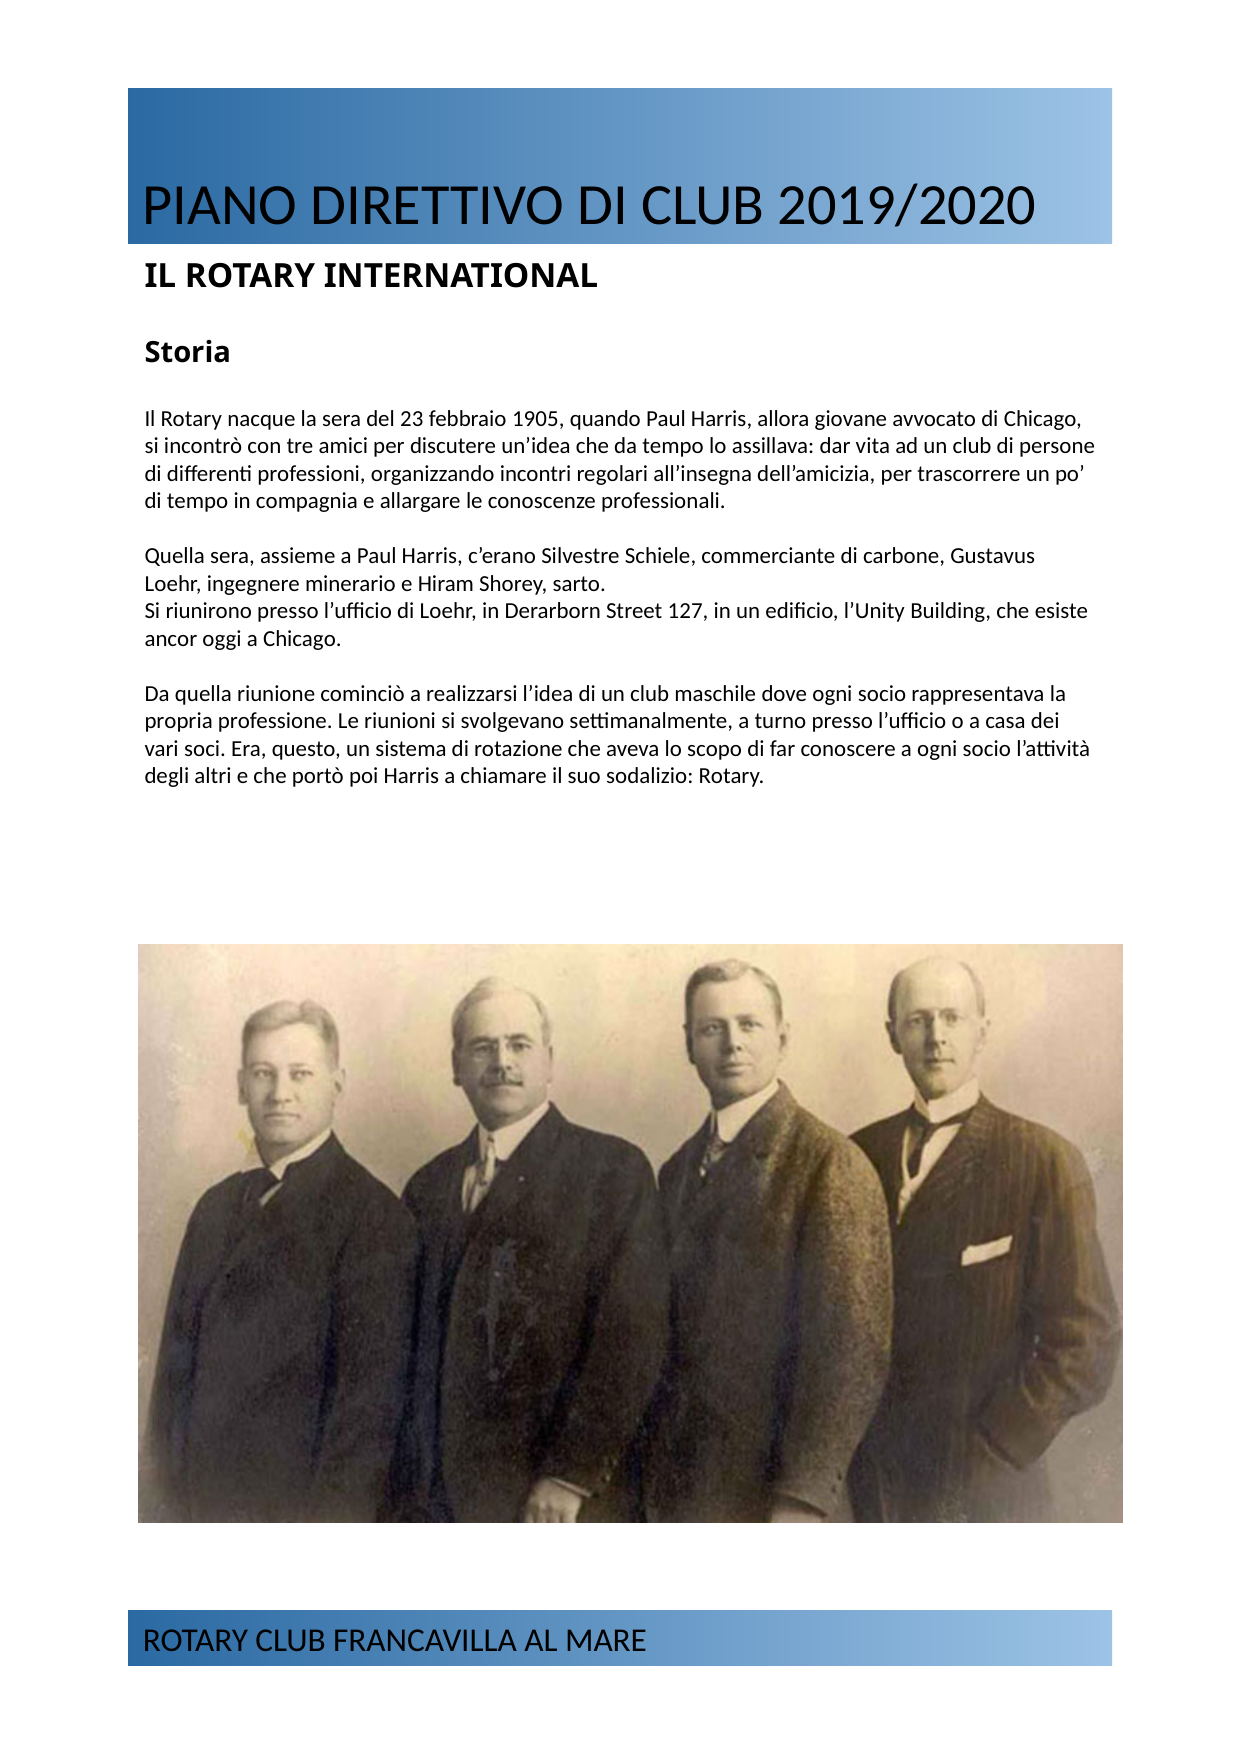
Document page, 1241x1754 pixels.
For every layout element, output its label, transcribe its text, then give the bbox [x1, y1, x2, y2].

text_box PIANO DIRETTIVO DI CLUB 2019/2020 [128, 88, 1113, 244]
text_box ROTARY CLUB FRANCAVILLA AL MARE [128, 1610, 1113, 1666]
picture [138, 944, 1123, 1524]
text_box IL ROTARY INTERNATIONAL Storia Il Rotary nacque la sera del 23 febbraio 1905, quando Paul Harris, allora giovane avvocato di Chicago, si incontrò con tre amici per discutere un’idea che da tempo lo assillava: dar vita ad un club di persone di differenti professioni, organizzando incontri regolari all’insegna dell’amicizia, per trascorrere un po’ di tempo in compagnia e allargare le conoscenze professionali. Quella sera, assieme a Paul Harris, c’erano Silvestre Schiele, commerciante di carbone, Gustavus Loehr, ingegnere minerario e Hiram Shorey, sarto. Si riunirono presso l’ufficio di Loehr, in Derarborn Street 127, in un edificio, l’Unity Building, che esiste ancor oggi a Chicago. Da quella riunione cominciò a realizzarsi l’idea di un club maschile dove ogni socio rappresentava la propria professione. Le riunioni si svolgevano settimanalmente, a turno presso l’ufficio o a casa dei vari soci. Era, questo, un sistema di rotazione che aveva lo scopo di far conoscere a ogni socio l’attività degli altri e che portò poi Harris a chiamare il suo sodalizio: Rotary. [129, 246, 1114, 851]
